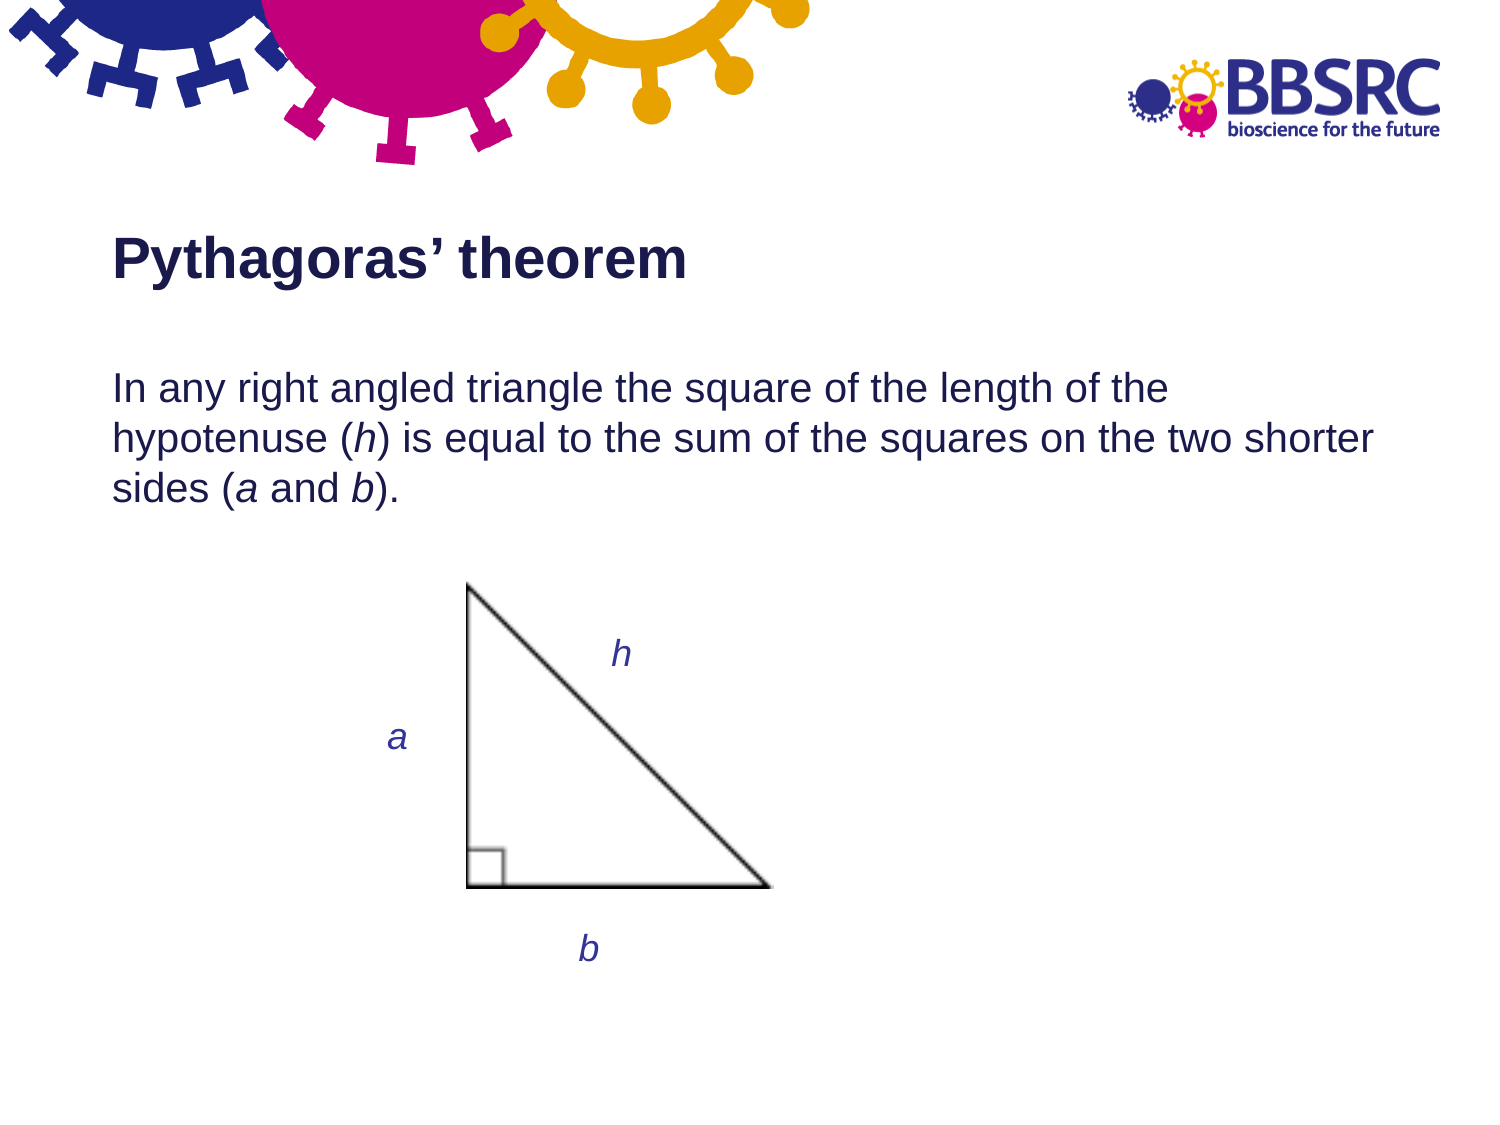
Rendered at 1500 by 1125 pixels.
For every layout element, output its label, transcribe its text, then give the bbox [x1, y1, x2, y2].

picture [466, 581, 774, 889]
list Pythagoras’ theorem In any right angled triangle the square of the length of the hypotenuse (h) is equal to the sum of the squares on the two shorter sides (a and b). [112, 219, 1377, 1012]
text_box h [596, 621, 680, 683]
text_box a [371, 704, 455, 766]
text_box b [563, 916, 647, 978]
